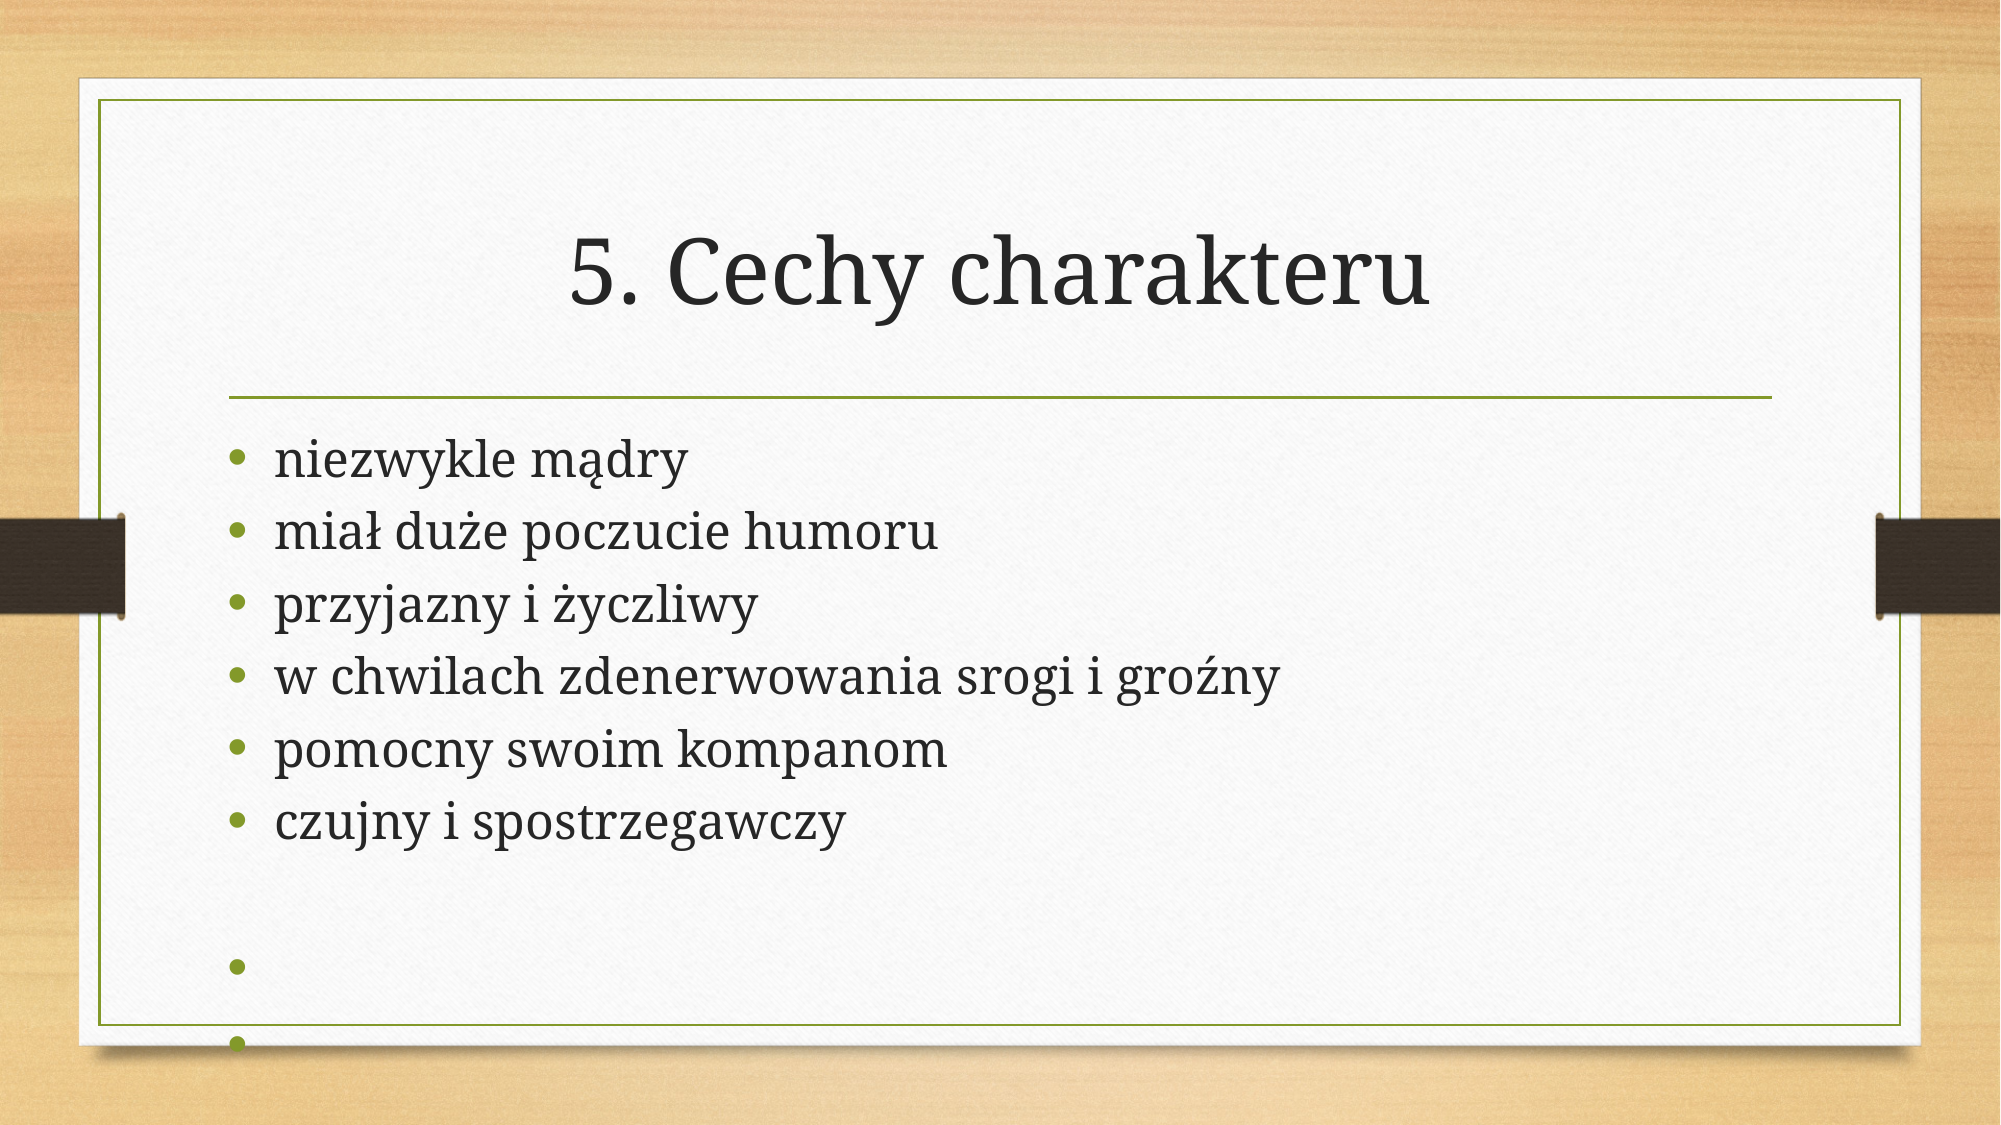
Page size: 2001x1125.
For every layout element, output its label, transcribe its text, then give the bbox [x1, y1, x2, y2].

title 5. Cechy charakteru [212, 161, 1788, 376]
list niezwykle mądry miał duże poczucie humoru przyjazny i życzliwy w chwilach zdenerwowania srogi i groźny pomocny swoim kompanom czujny i spostrzegawczy [212, 419, 1788, 964]
